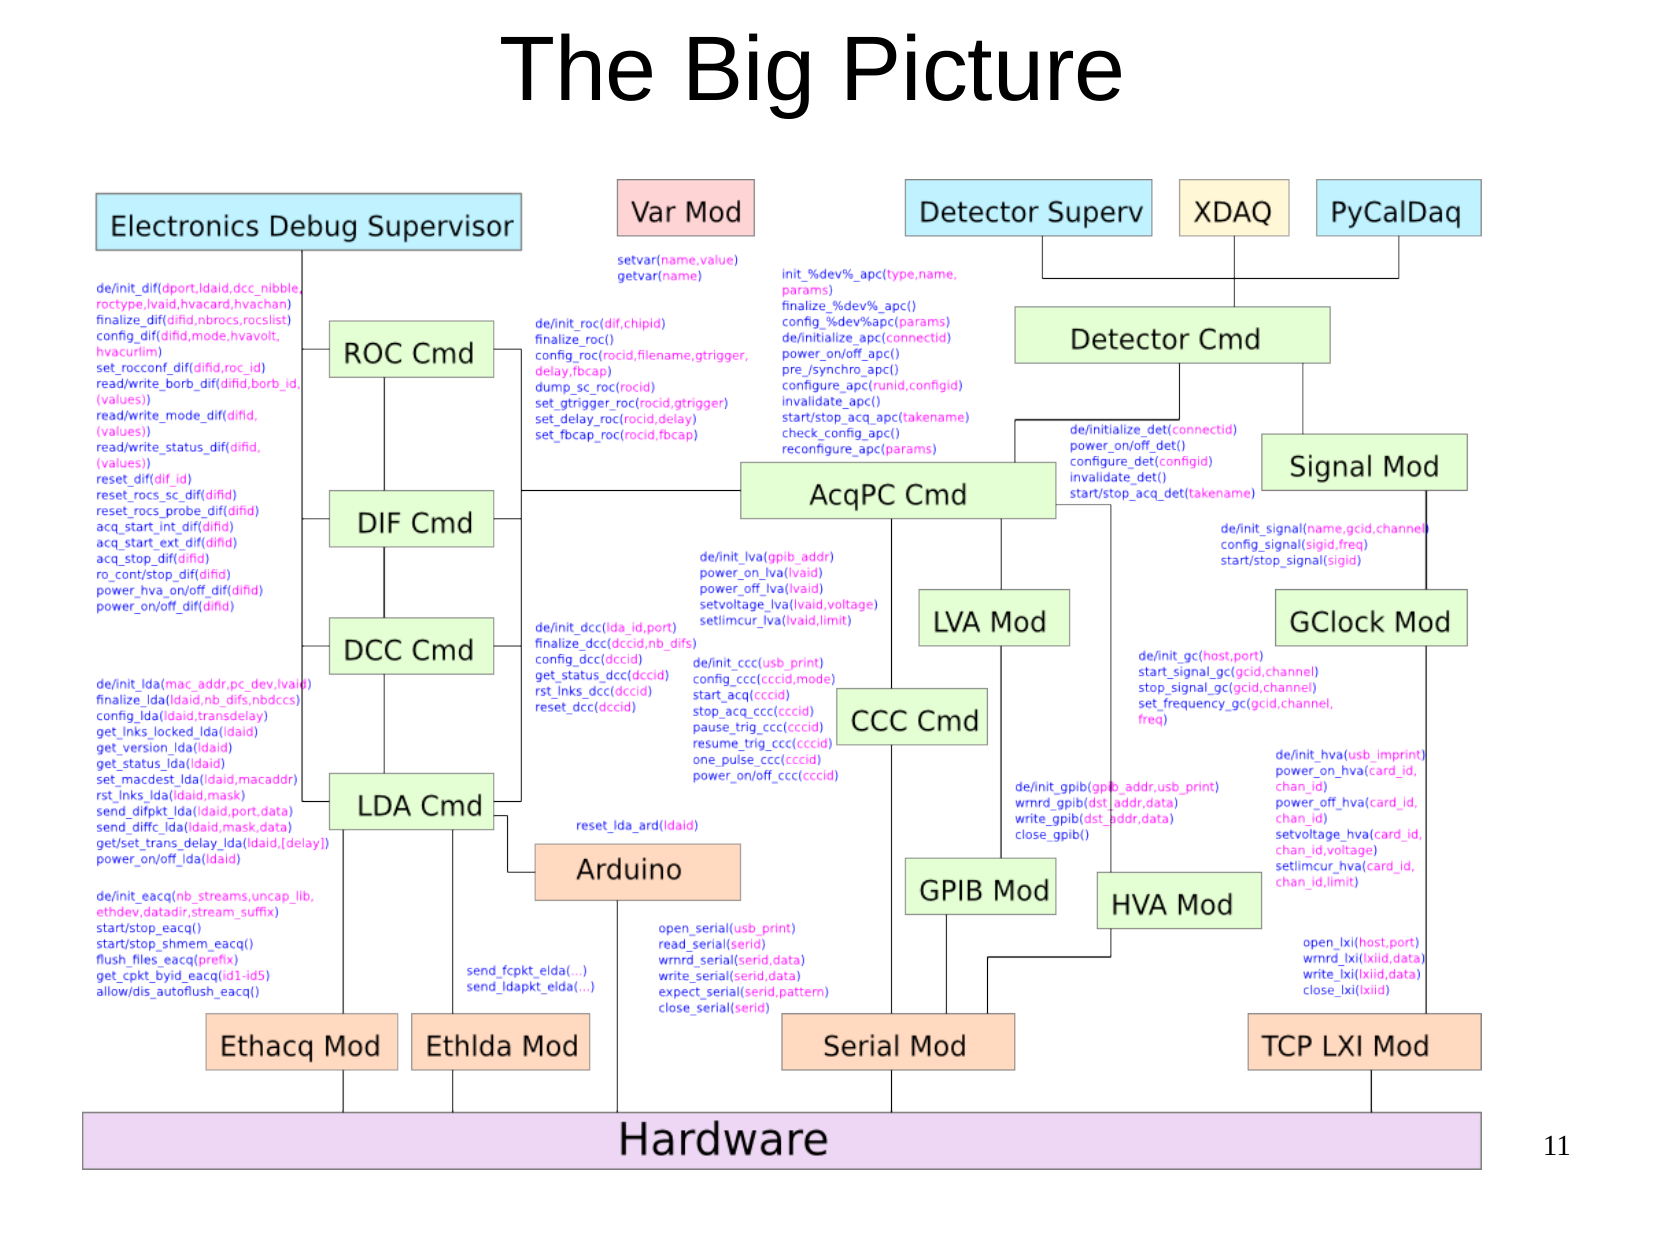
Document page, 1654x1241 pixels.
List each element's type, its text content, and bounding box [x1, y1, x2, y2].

text_box The Big Picture [484, 10, 1142, 128]
picture [82, 179, 1482, 1170]
